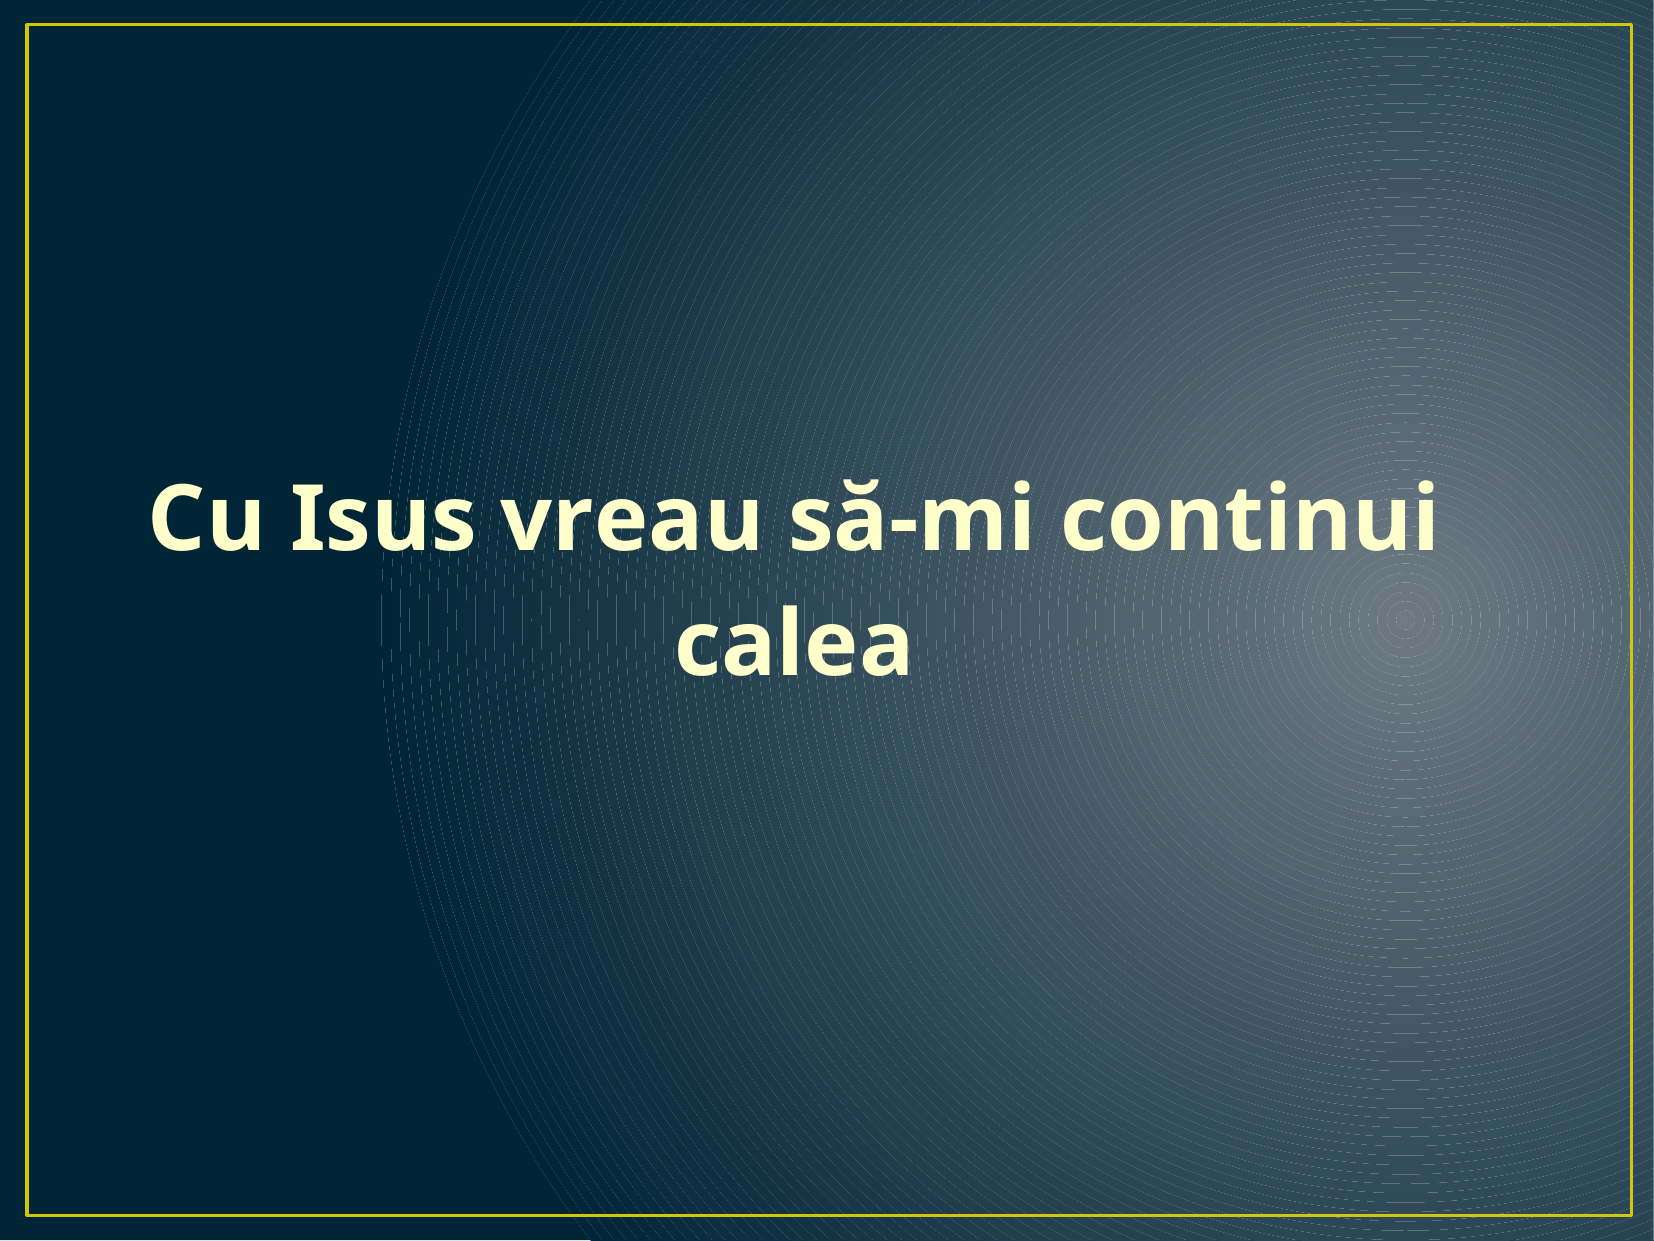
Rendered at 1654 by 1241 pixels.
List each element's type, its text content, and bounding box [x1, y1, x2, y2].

text_box Cu Isus vreau să-mi continui calea [14, 445, 1576, 1048]
